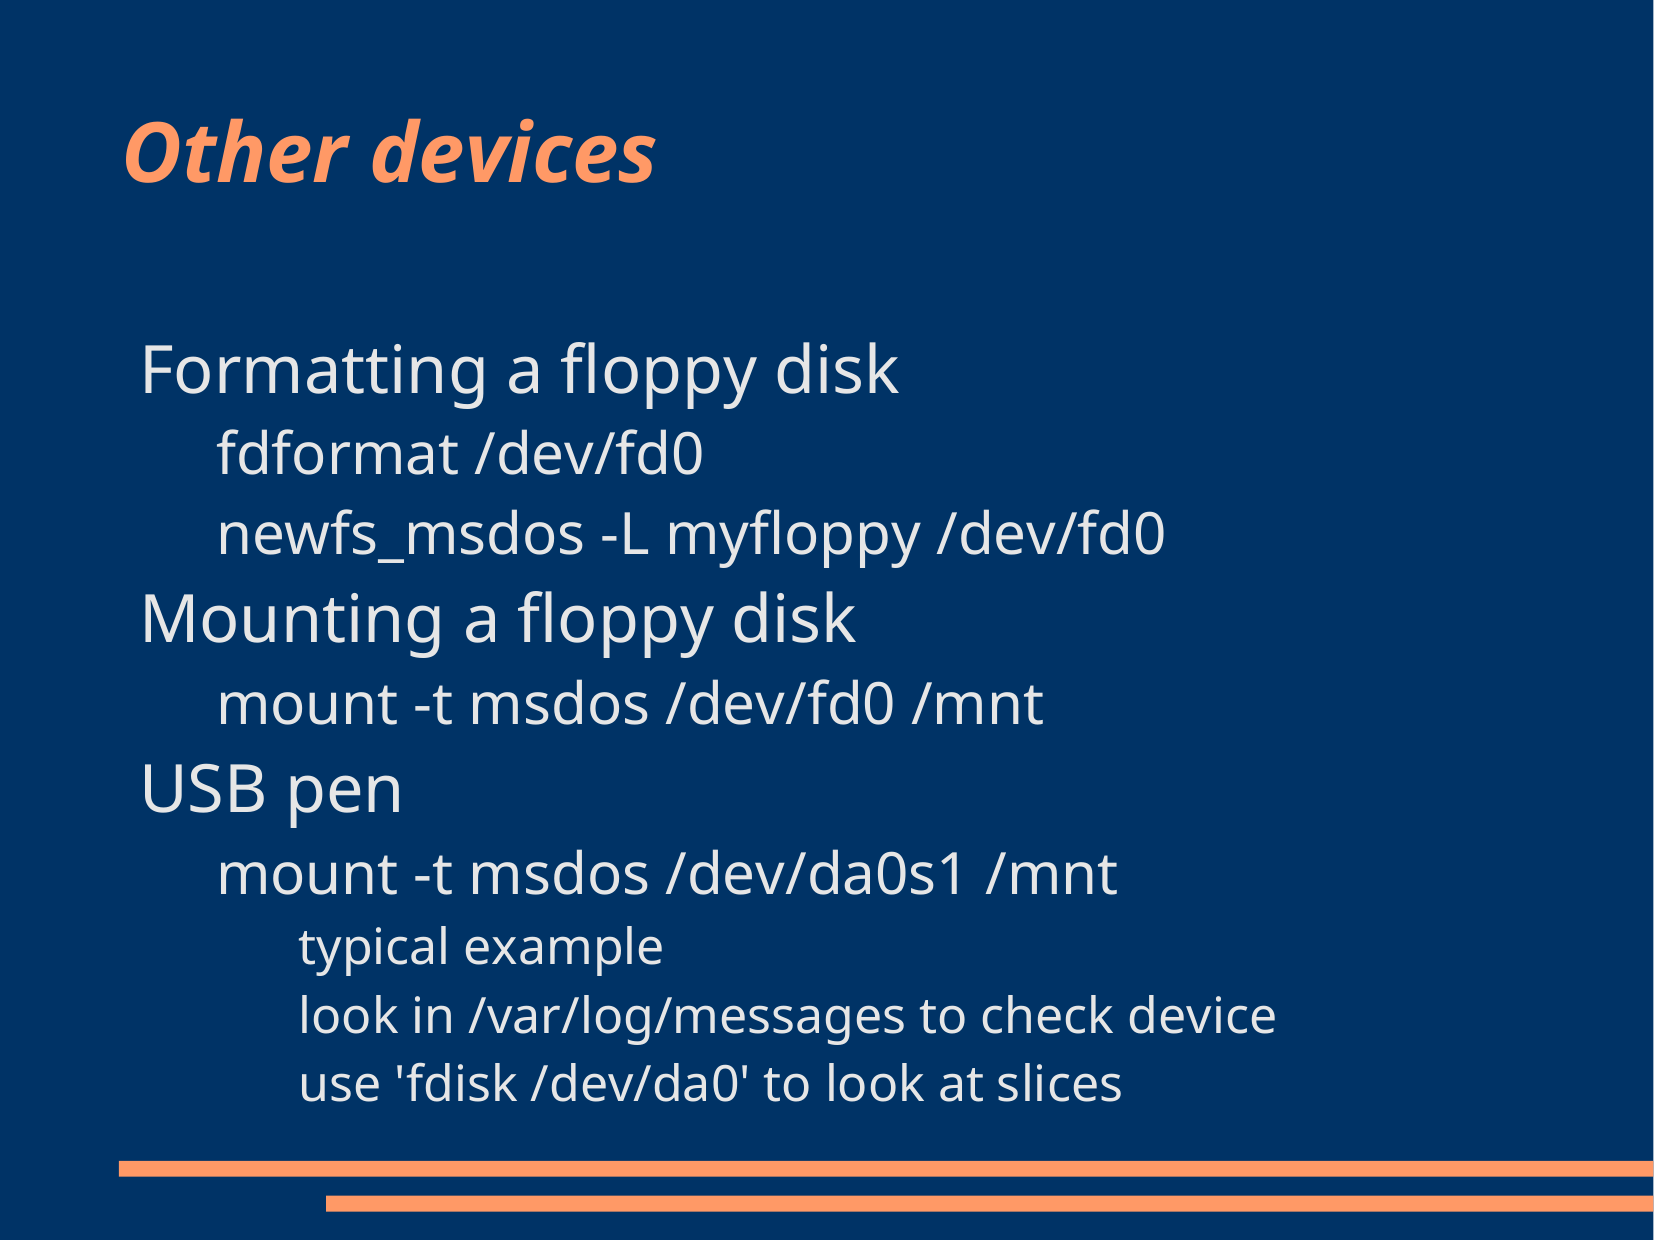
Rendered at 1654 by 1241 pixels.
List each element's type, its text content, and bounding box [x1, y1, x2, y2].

list Formatting a floppy disk fdformat /dev/fd0 newfs_msdos -L myfloppy /dev/fd0 Mounting a floppy disk mount -t msdos /dev/fd0 /mnt USB pen mount -t msdos /dev/da0s1 /mnt typical example look in /var/log/messages to check device use 'fdisk /dev/da0' to look at slices [121, 322, 1561, 1132]
title Other devices [121, 46, 1534, 254]
